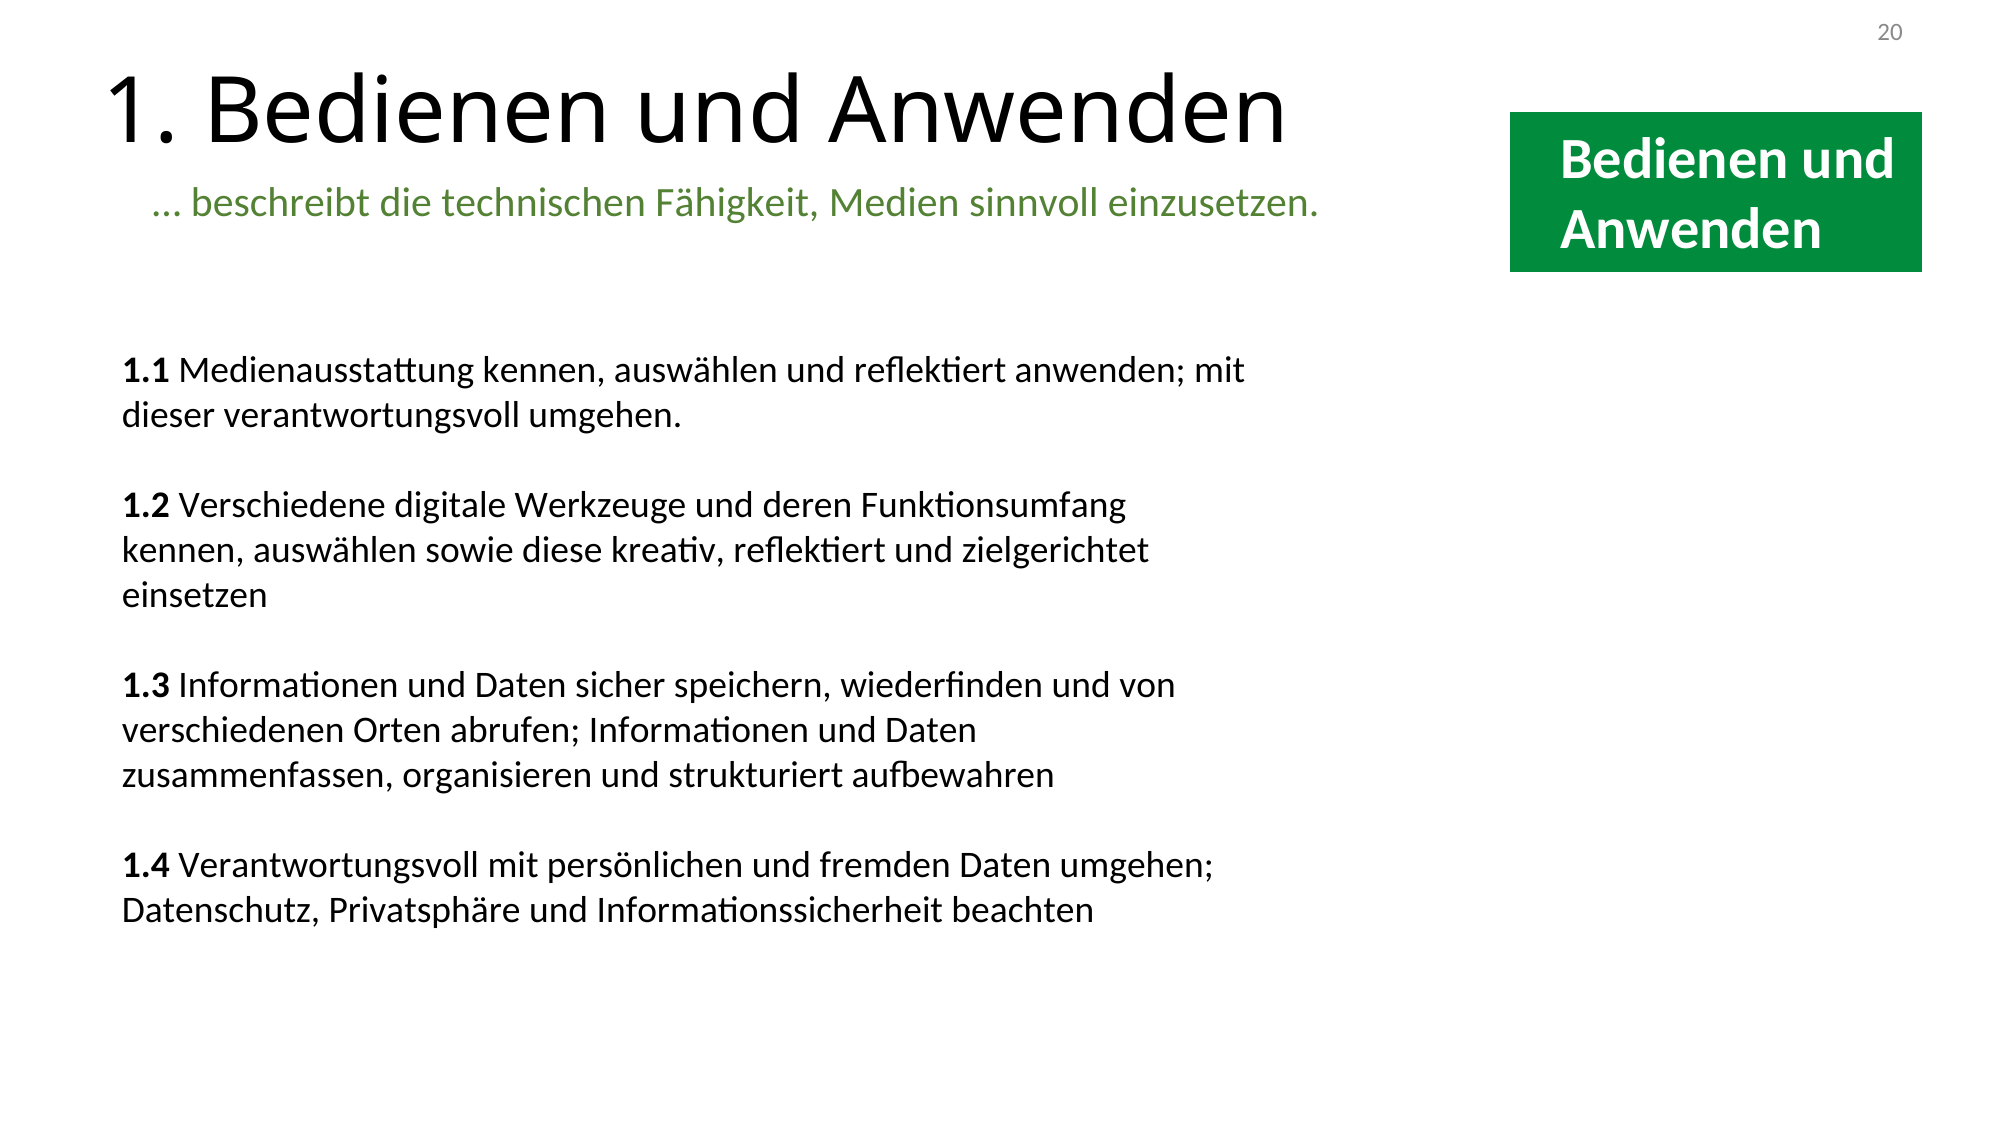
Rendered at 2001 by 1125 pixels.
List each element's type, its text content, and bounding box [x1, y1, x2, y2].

title 1. Bedienen und Anwenden [87, 3, 1813, 222]
text_box 20 [1862, 0, 2000, 61]
text_box [1510, 112, 1922, 272]
text_box … beschreibt die technischen Fähigkeit, Medien sinnvoll einzusetzen. [137, 167, 1374, 234]
text_box 1.1 Medienausstattung kennen, auswählen und reflektiert anwenden; mit dieser verantwortungsvoll umgehen. 1.2 Verschiedene digitale Werkzeuge und deren Funktionsumfang kennen, auswählen sowie diese kreativ, reflektiert und zielgerichtet einsetzen 1.3 Informationen und Daten sicher speichern, wiederfinden und von verschiedenen Orten abrufen; Informationen und Daten zusammenfassen, organisieren und strukturiert aufbewahren 1.4 Verantwortungsvoll mit persönlichen und fremden Daten umgehen; Datenschutz, Privatsphäre und Informationssicherheit beachten [106, 337, 1272, 989]
text_box Bedienen und Anwenden [1545, 112, 1932, 269]
